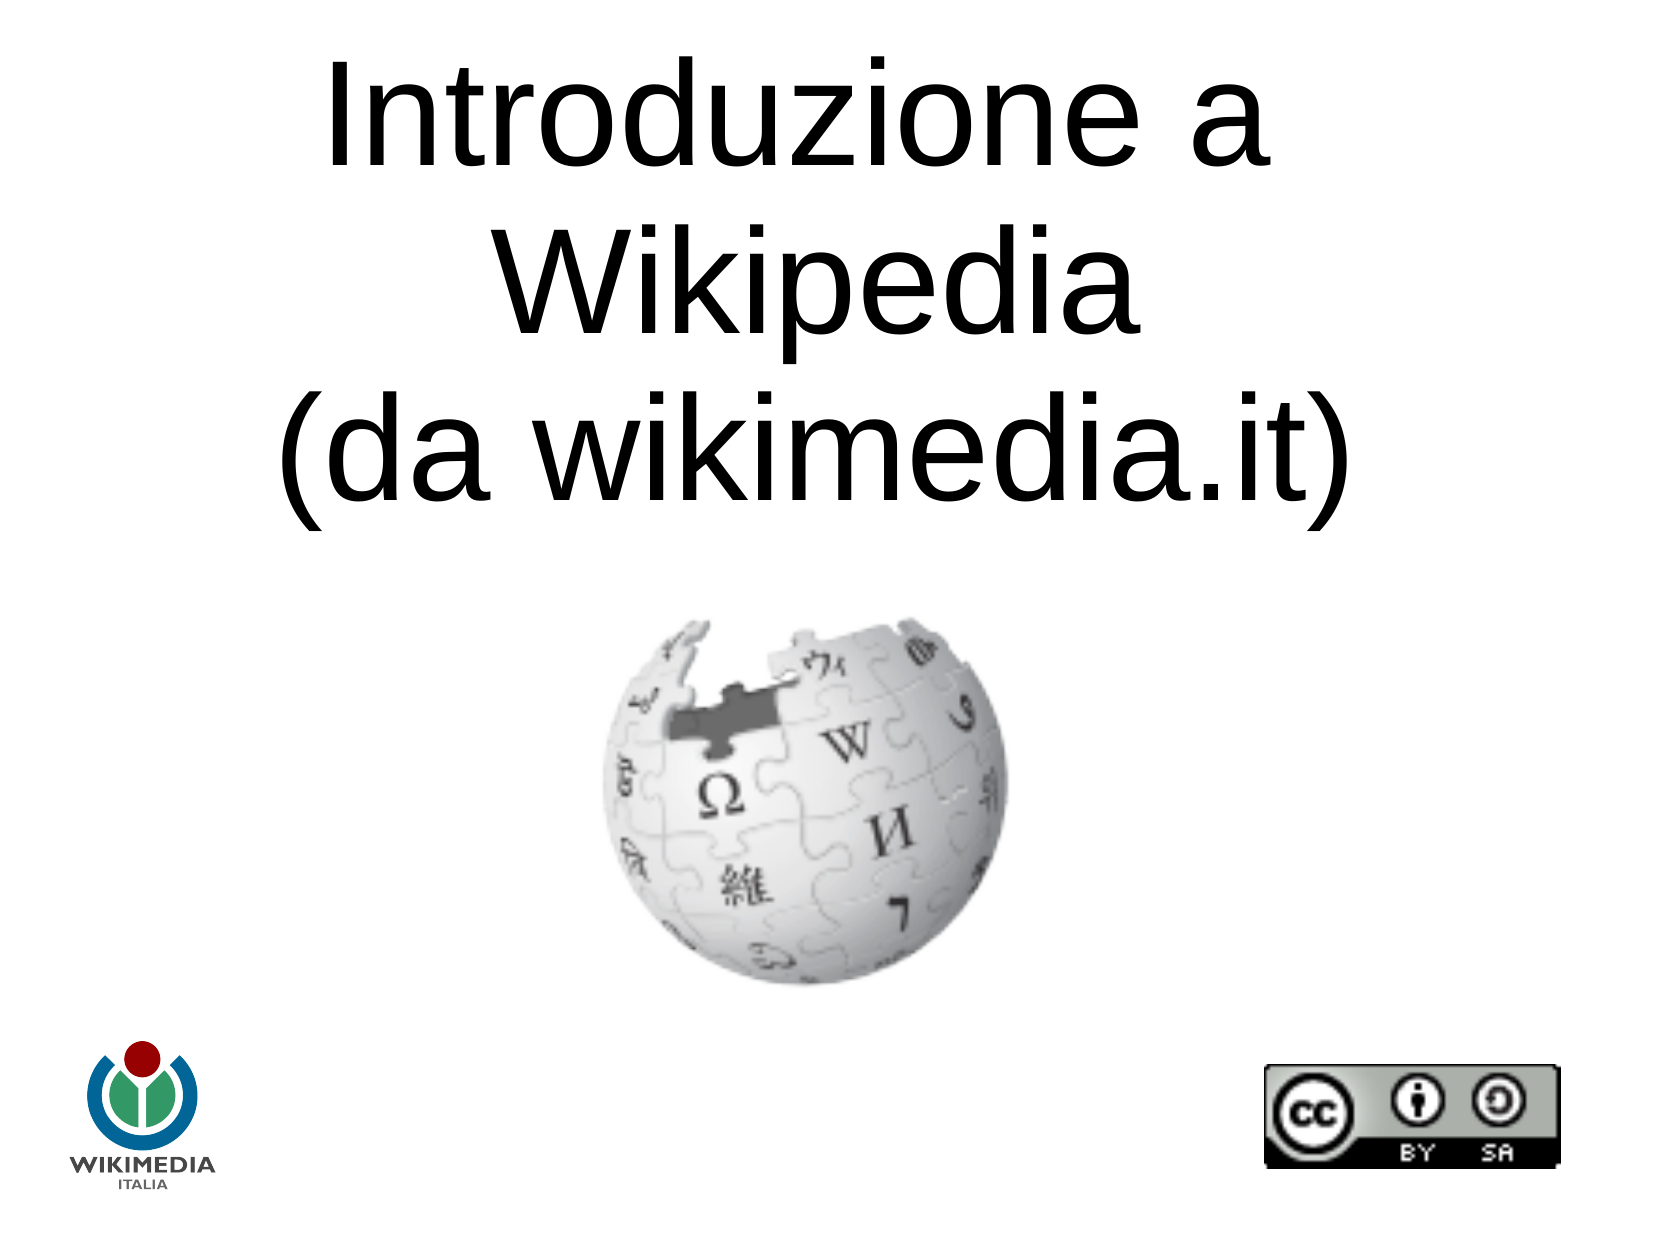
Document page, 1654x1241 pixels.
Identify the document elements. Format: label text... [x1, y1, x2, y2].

picture [1264, 1064, 1561, 1169]
title Introduzione a Wikipedia (da wikimedia.it) [71, 30, 1561, 533]
picture [60, 1034, 226, 1201]
picture [600, 614, 1014, 993]
